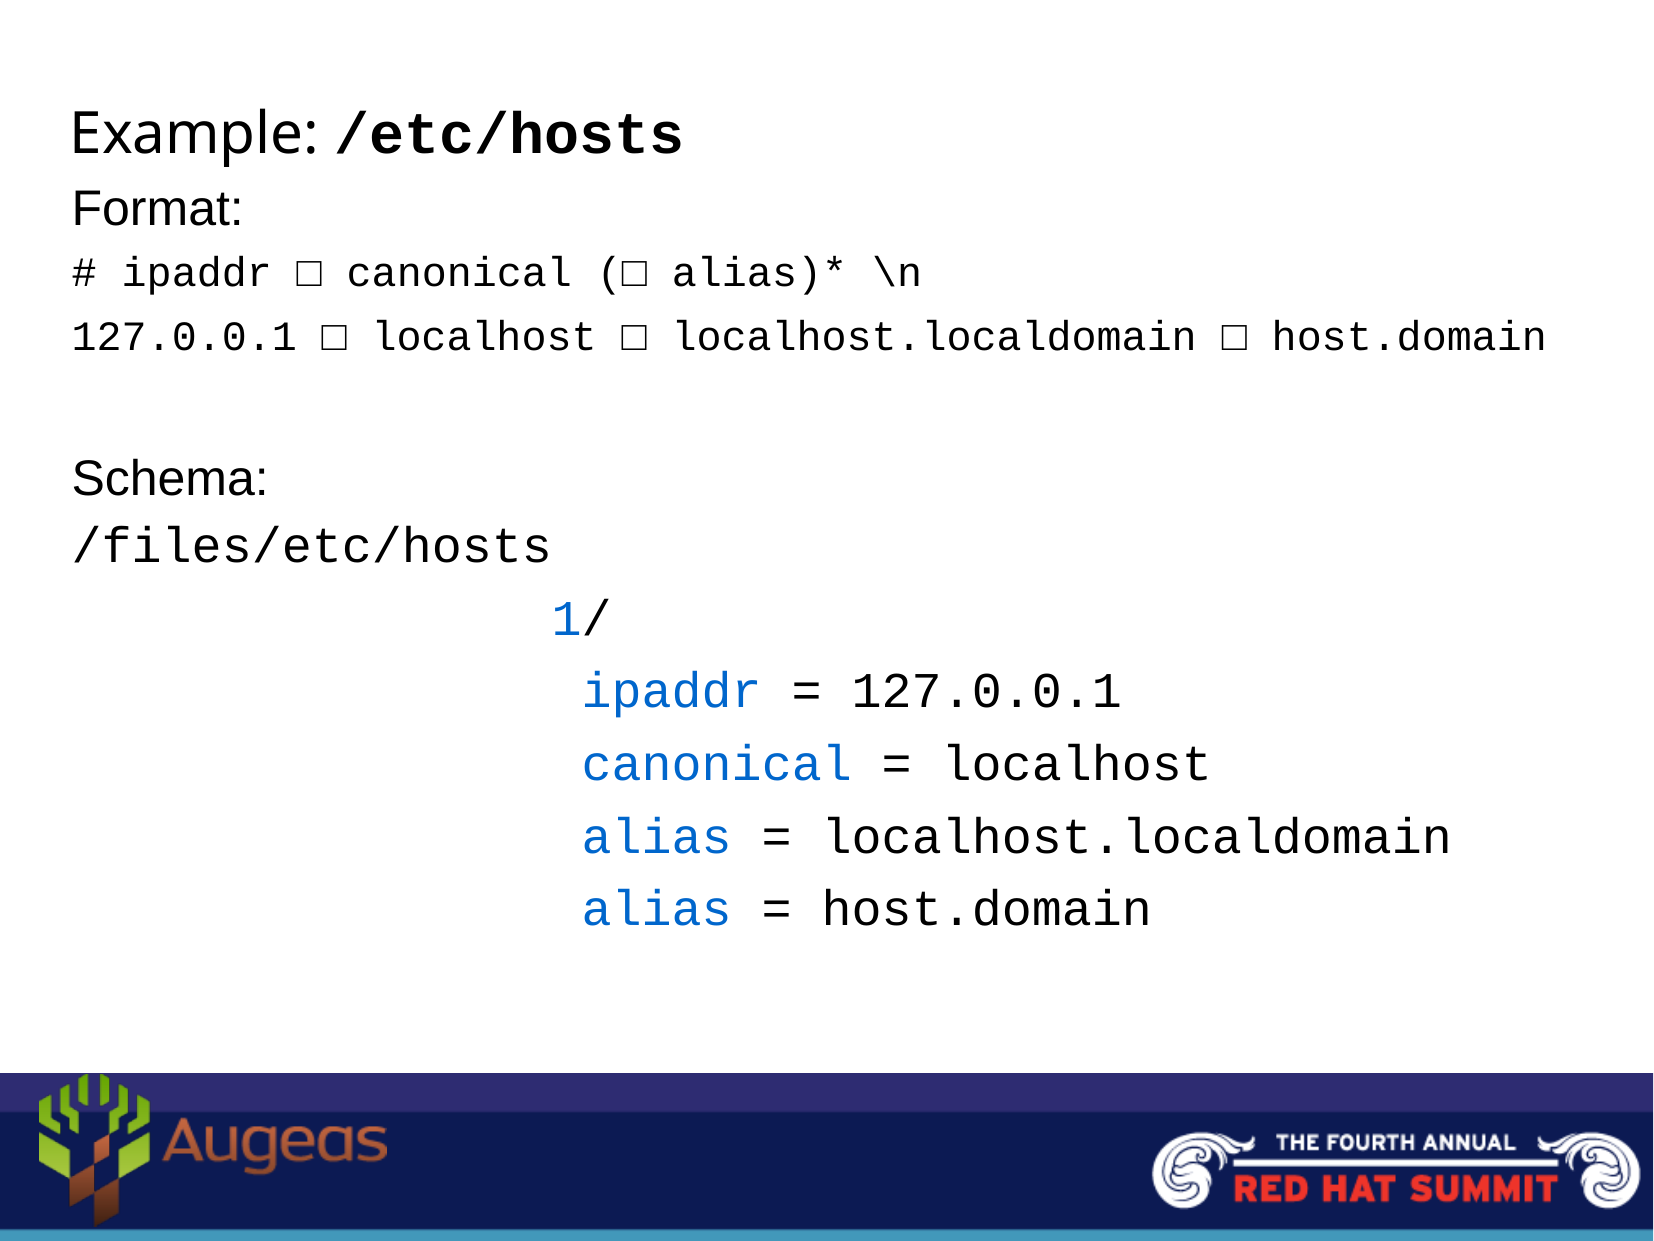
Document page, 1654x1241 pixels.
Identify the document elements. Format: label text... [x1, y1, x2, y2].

title Example: /etc/hosts [69, 71, 1501, 190]
picture [0, 1073, 1654, 1241]
list Format: # ipaddr □ canonical (□ alias)* \n 127.0.0.1 □ localhost □ localhost.localdomain □ host.domain Schema: /files/etc/hosts 1/ ipaddr = 127.0.0.1 canonical = localhost alias = localhost.localdomain alias = host.domain [71, 180, 1631, 1089]
